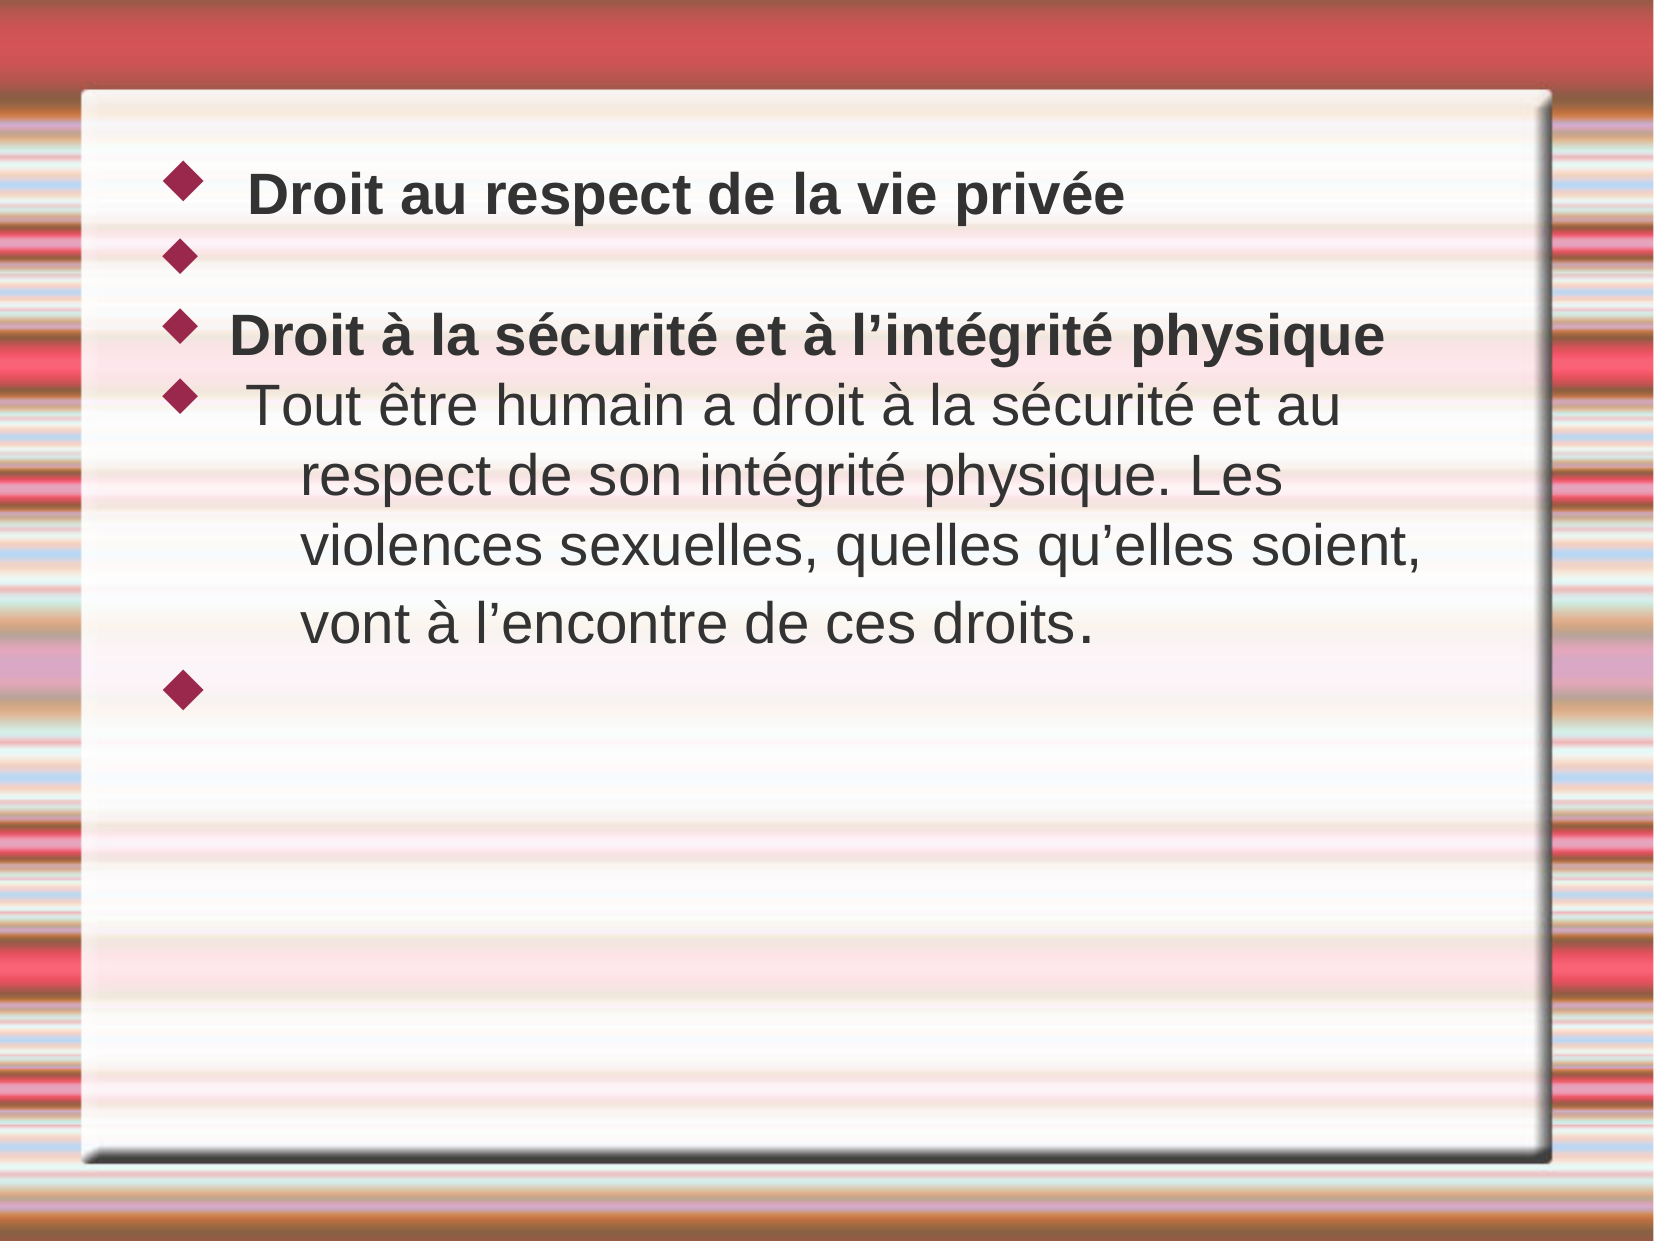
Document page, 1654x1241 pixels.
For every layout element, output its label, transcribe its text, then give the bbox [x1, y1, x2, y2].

list Droit au respect de la vie privée Droit à la sécurité et à l’intégrité physique Tout être humain a droit à la sécurité et au respect de son intégrité physique. Les violences sexuelles, quelles qu’elles soient, vont à l’encontre de ces droits. [134, 147, 1516, 1132]
